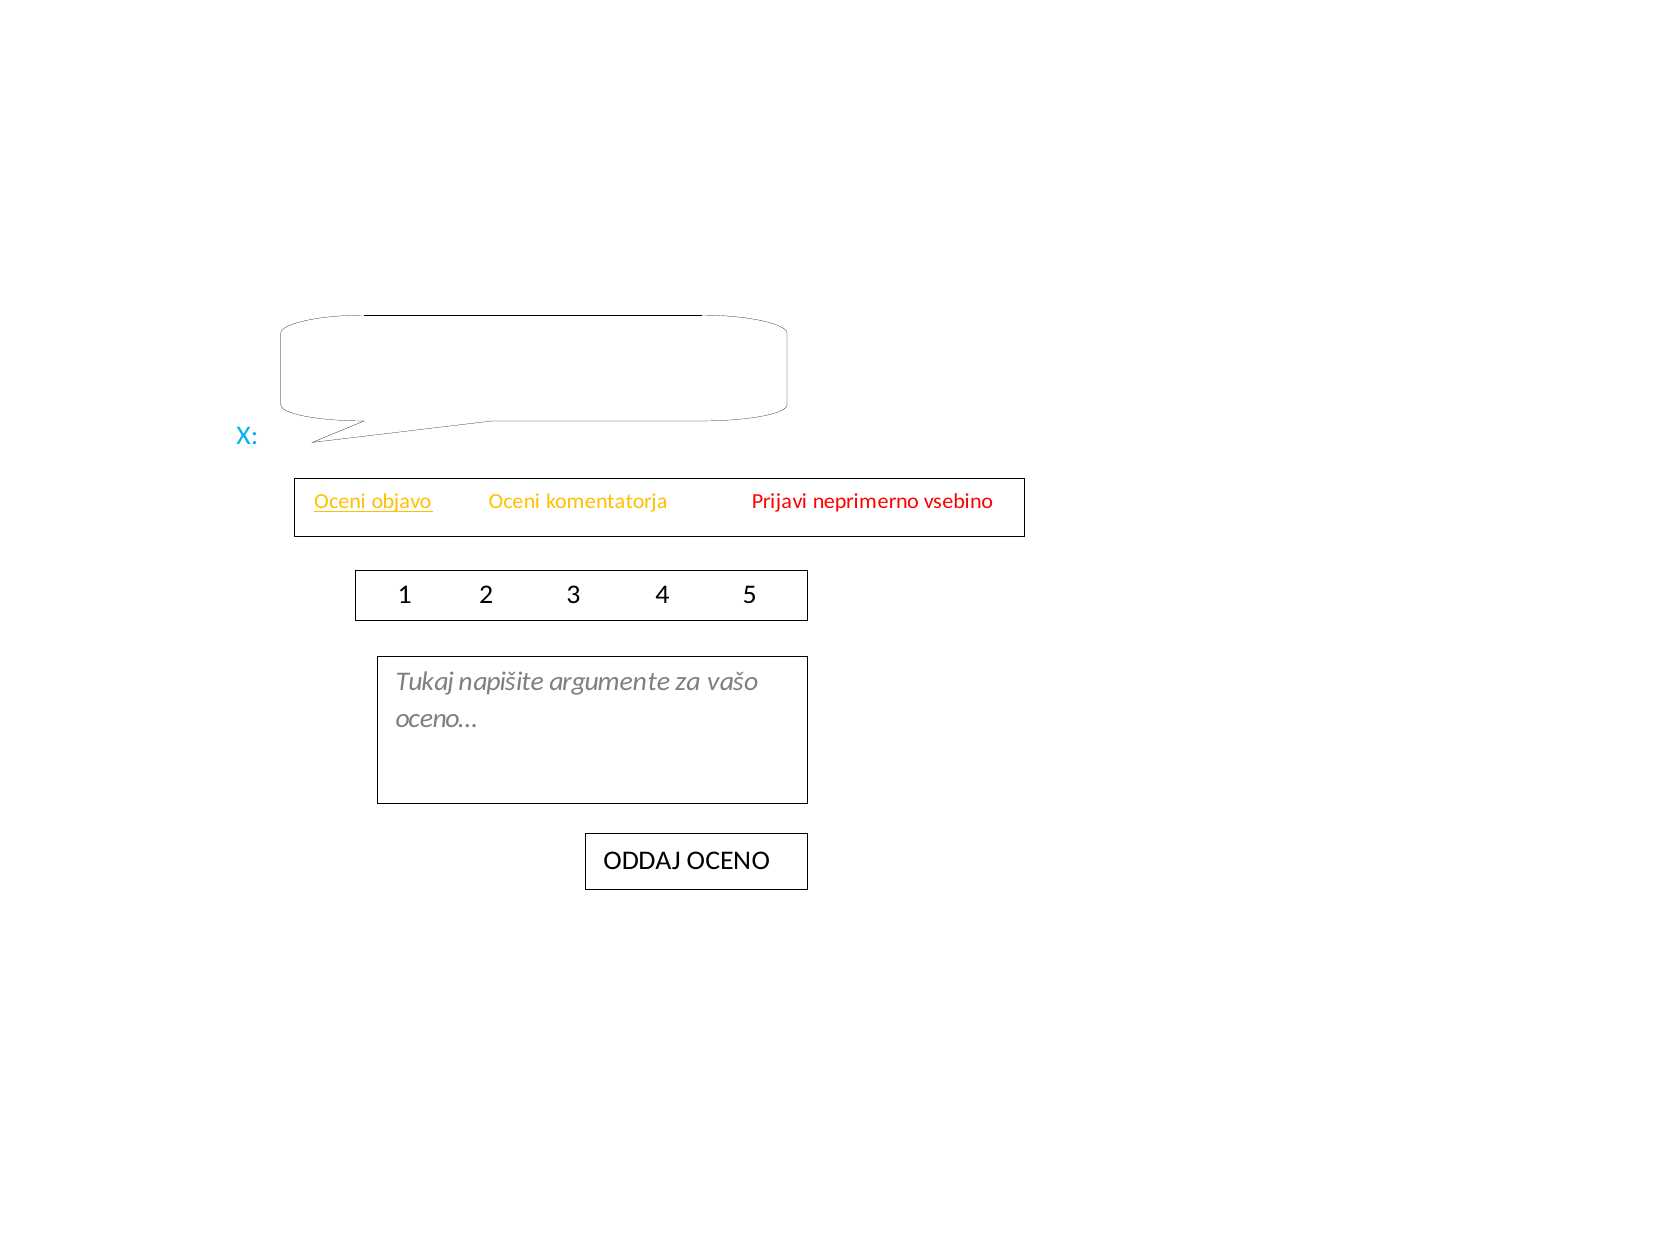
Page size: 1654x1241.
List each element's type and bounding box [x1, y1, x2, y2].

picture [236, 236, 1359, 1093]
